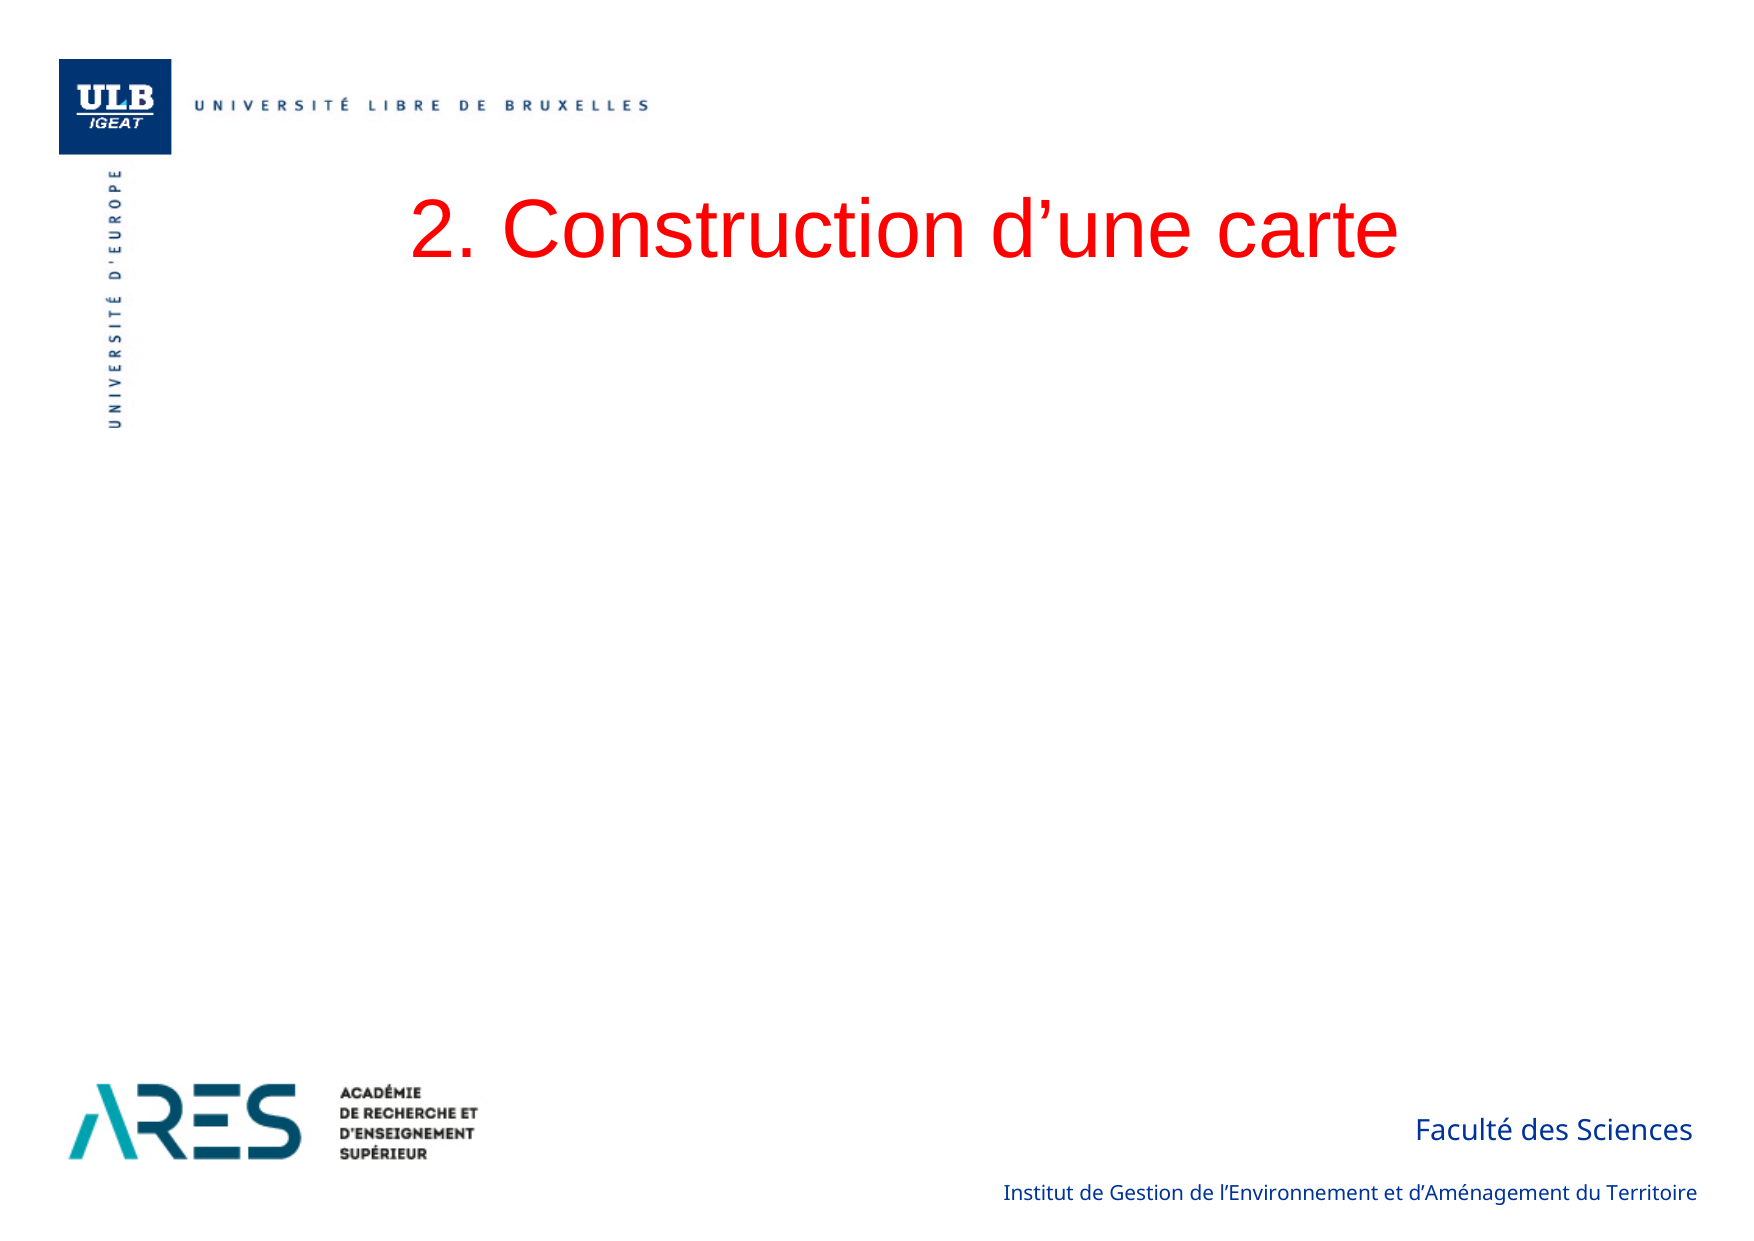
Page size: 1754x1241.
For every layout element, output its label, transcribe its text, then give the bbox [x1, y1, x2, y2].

text_box Faculté des Sciences [1400, 1101, 1709, 1157]
title 2. Construction d’une carte [181, 102, 1654, 374]
picture [0, 59, 1695, 1235]
text_box Institut de Gestion de l’Environnement et d’Aménagement du Territoire [988, 1170, 1719, 1215]
